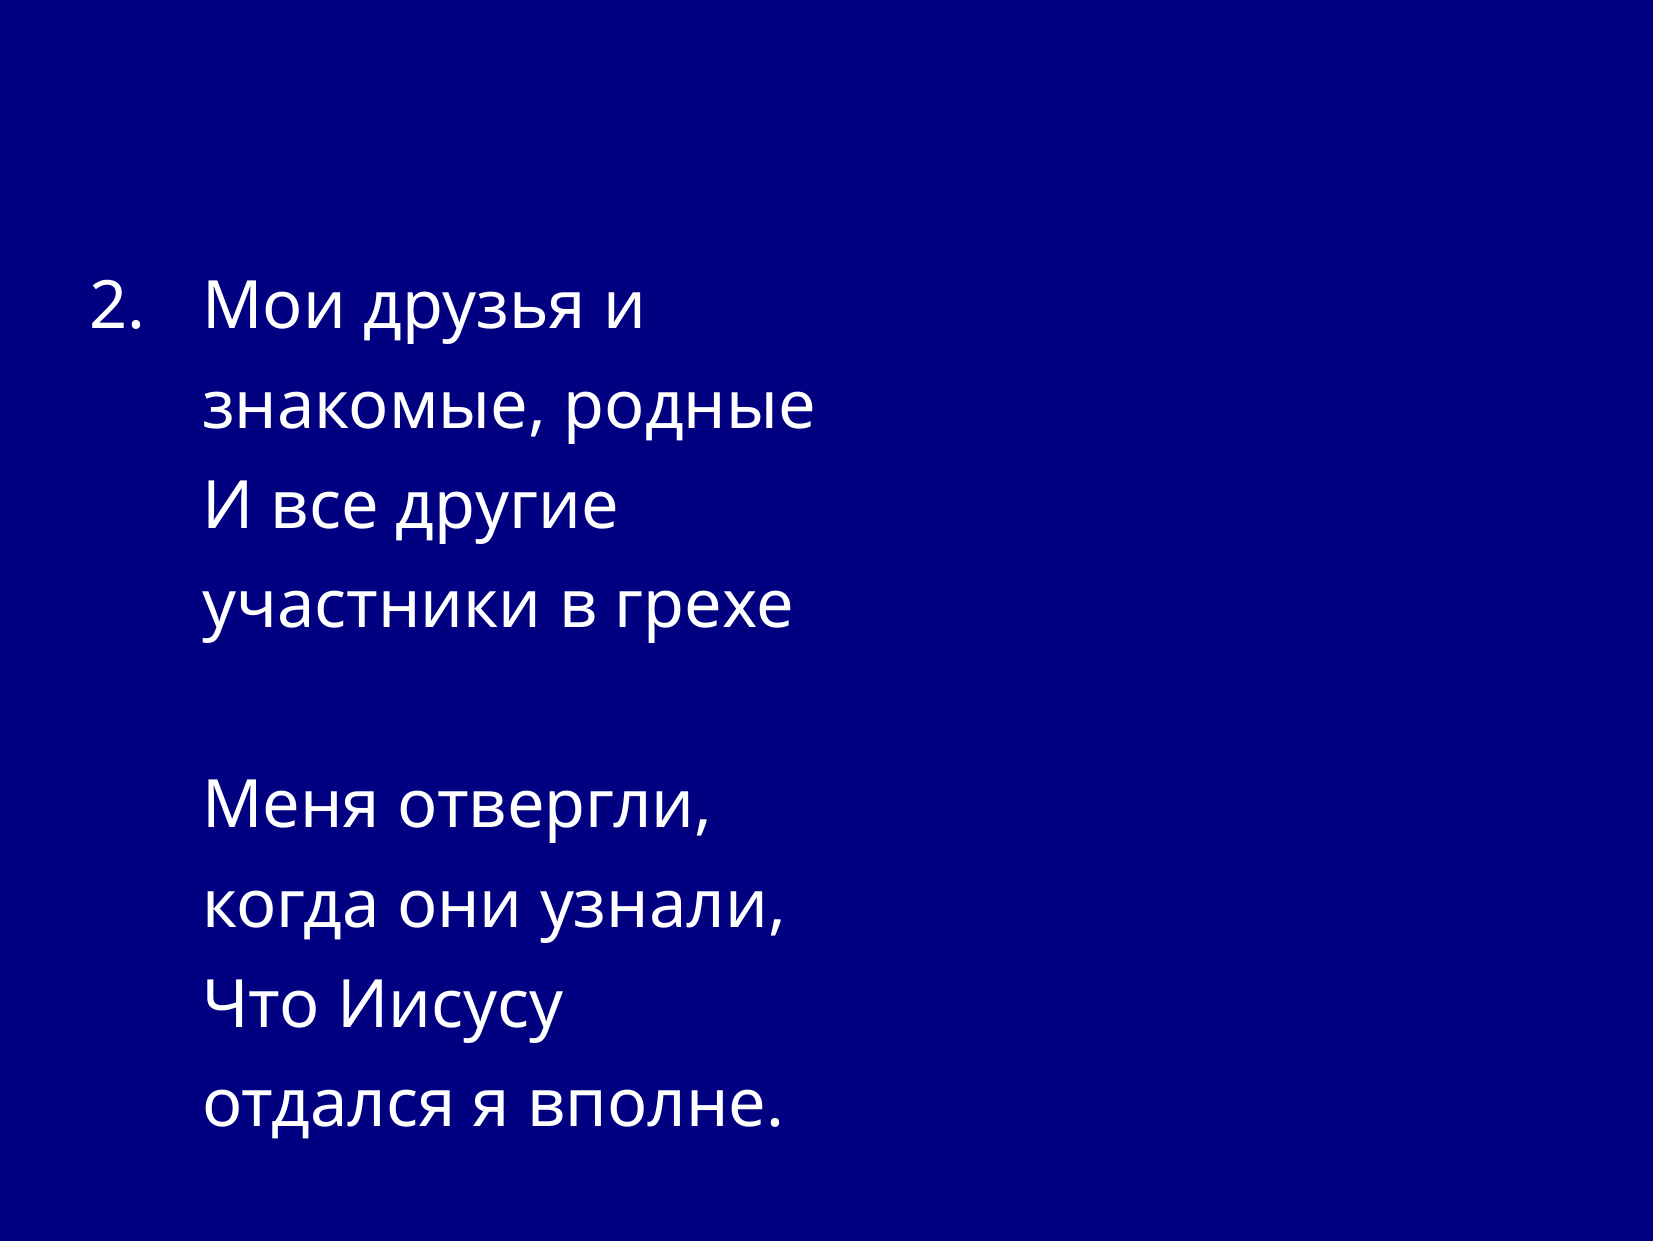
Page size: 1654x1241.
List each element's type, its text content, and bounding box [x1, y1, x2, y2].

text_box 2. Мои друзья и знакомые, родные И все другие участники в грехе Меня отвергли, когда они узнали, Что Иисусу отдался я вполне. [75, 150, 1576, 1163]
